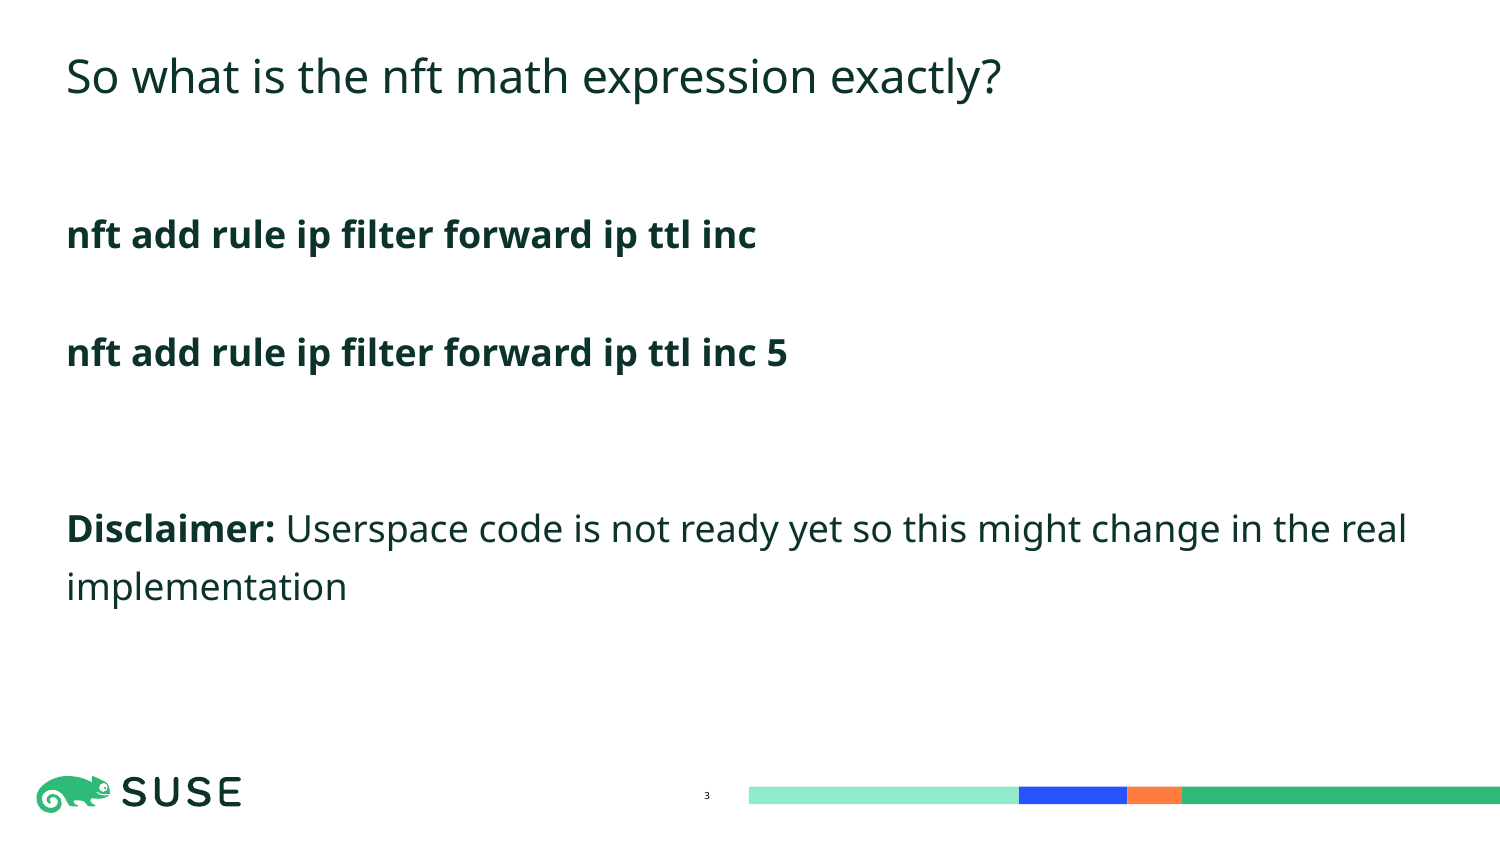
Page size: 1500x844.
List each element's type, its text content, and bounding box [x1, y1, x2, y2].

title So what is the nft math expression exactly? [51, 28, 1449, 123]
slide_number <number> [634, 773, 725, 818]
list nft add rule ip filter forward ip ttl inc nft add rule ip filter forward ip ttl inc 5 Disclaimer: Userspace code is not ready yet so this might change in the real implementation [51, 186, 1449, 716]
